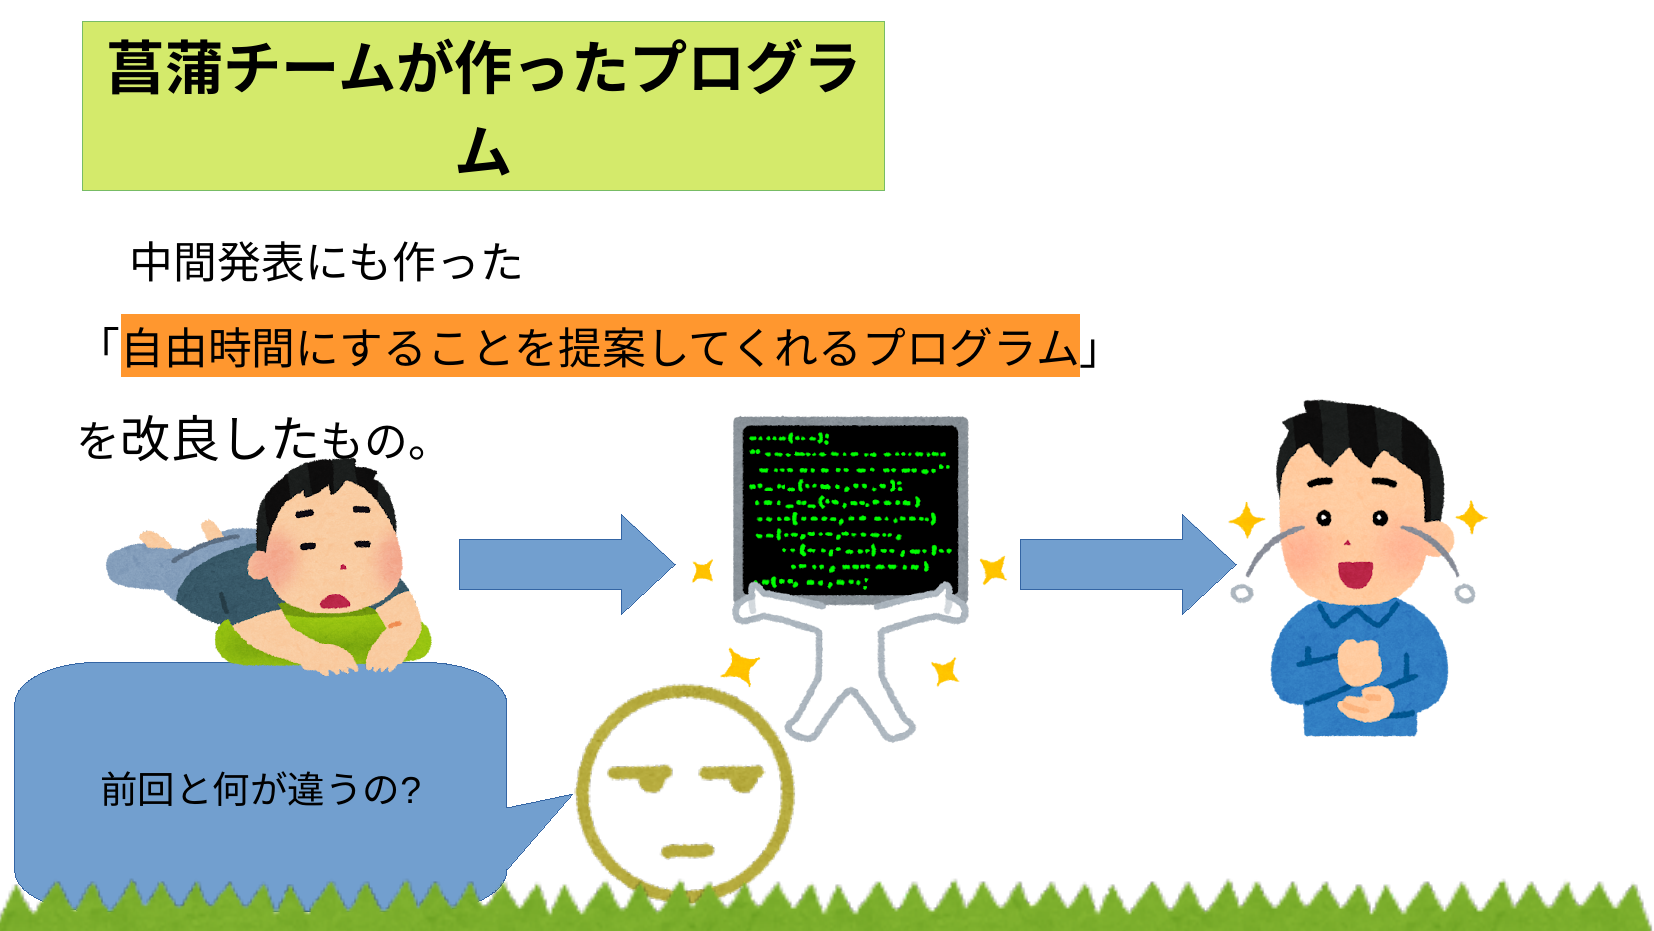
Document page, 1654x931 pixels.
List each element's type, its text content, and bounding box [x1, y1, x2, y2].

text_box [1020, 514, 1237, 615]
text_box [459, 514, 676, 615]
picture [96, 418, 441, 720]
picture [1186, 386, 1533, 745]
list 中間発表にも作った 「自由時間にすることを提案してくれるプログラム」 を改良したもの。 [76, 228, 1565, 473]
picture [0, 403, 1654, 931]
text_box 前回と何が違うの? [14, 662, 573, 866]
title 菖蒲チームが作ったプログラム [82, 37, 885, 176]
